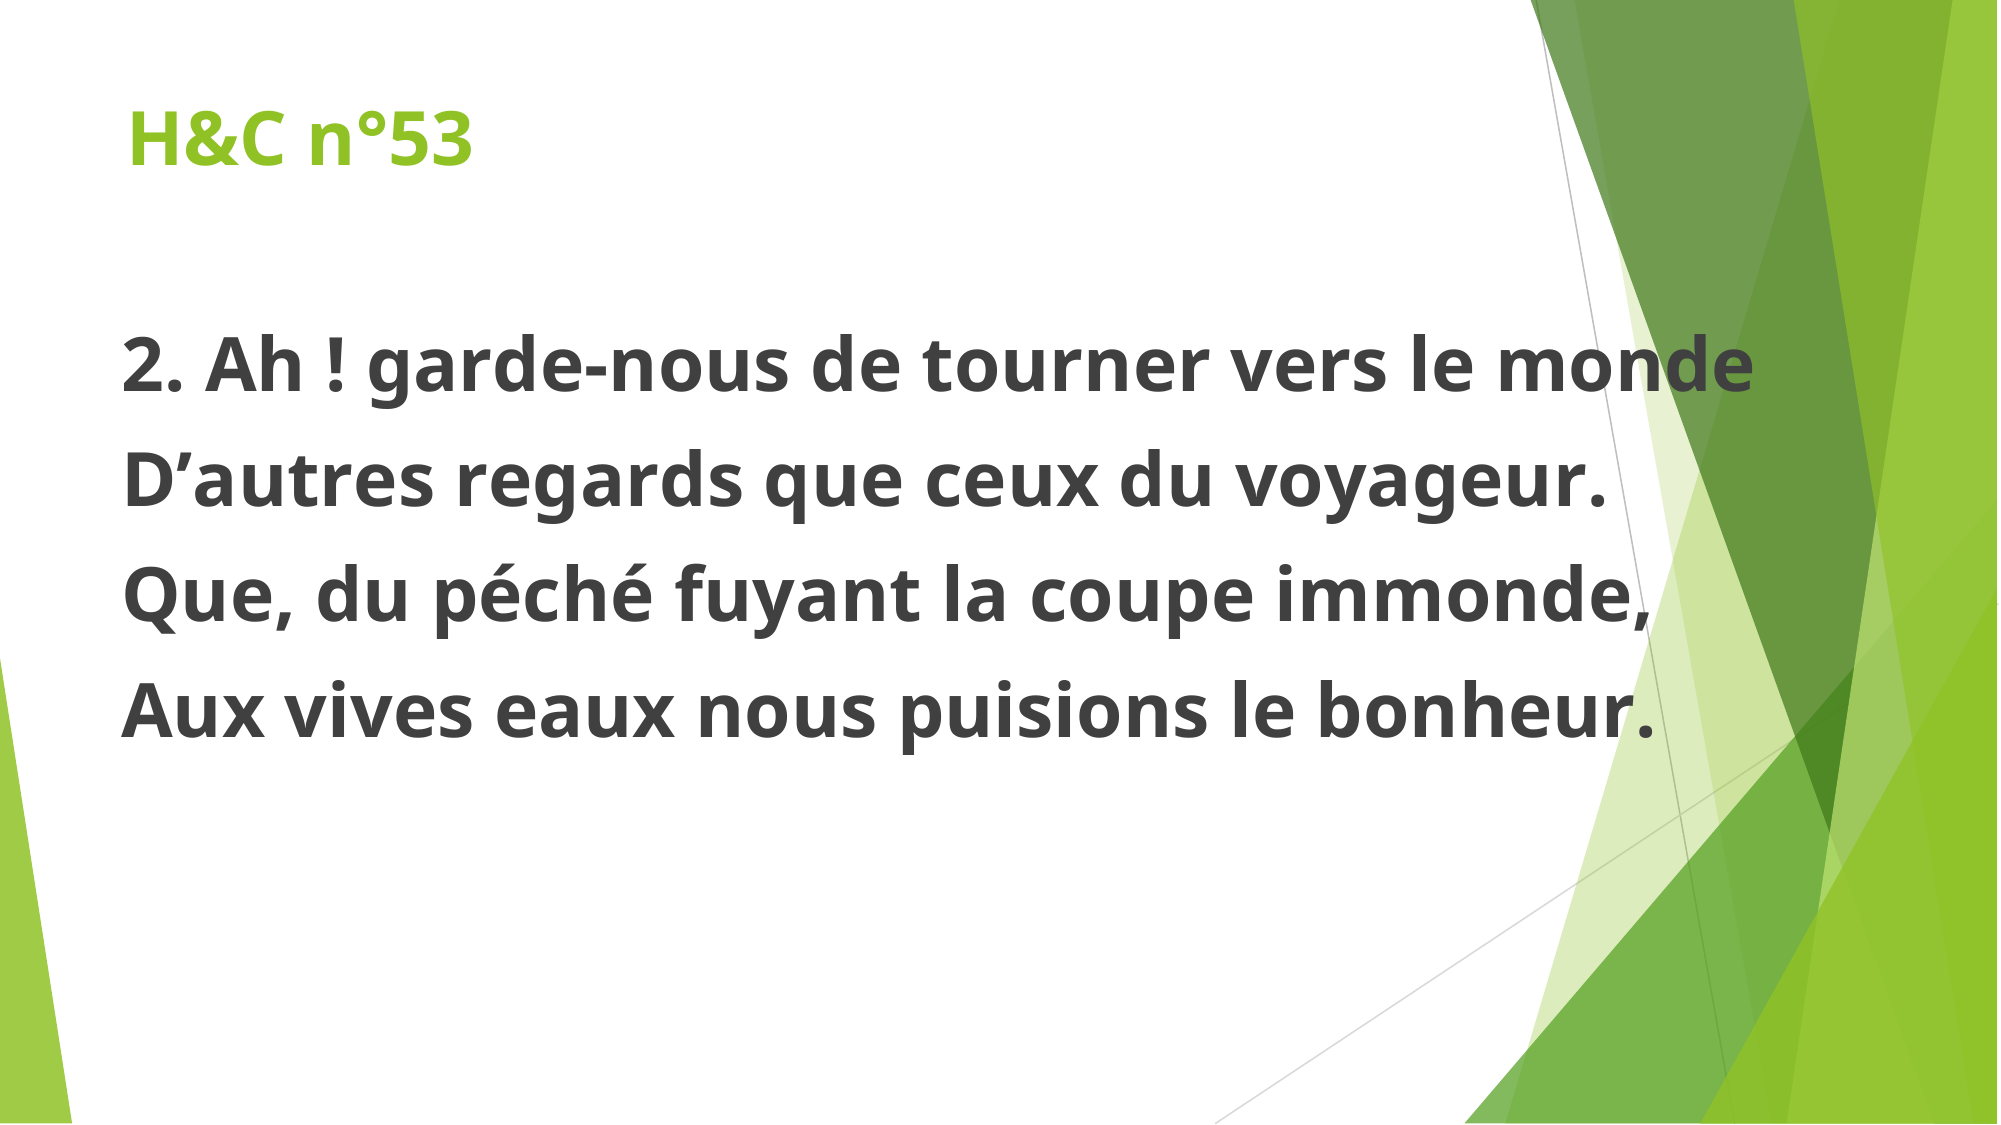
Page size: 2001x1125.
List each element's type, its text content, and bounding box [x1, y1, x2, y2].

text_box 2. Ah ! garde-nous de tourner vers le monde D’autres regards que ceux du voyageur. Que, du péché fuyant la coupe immonde, Aux vives eaux nous puisions le bonheur. [106, 295, 1961, 1074]
text_box H&C n°53 [111, 82, 1522, 189]
